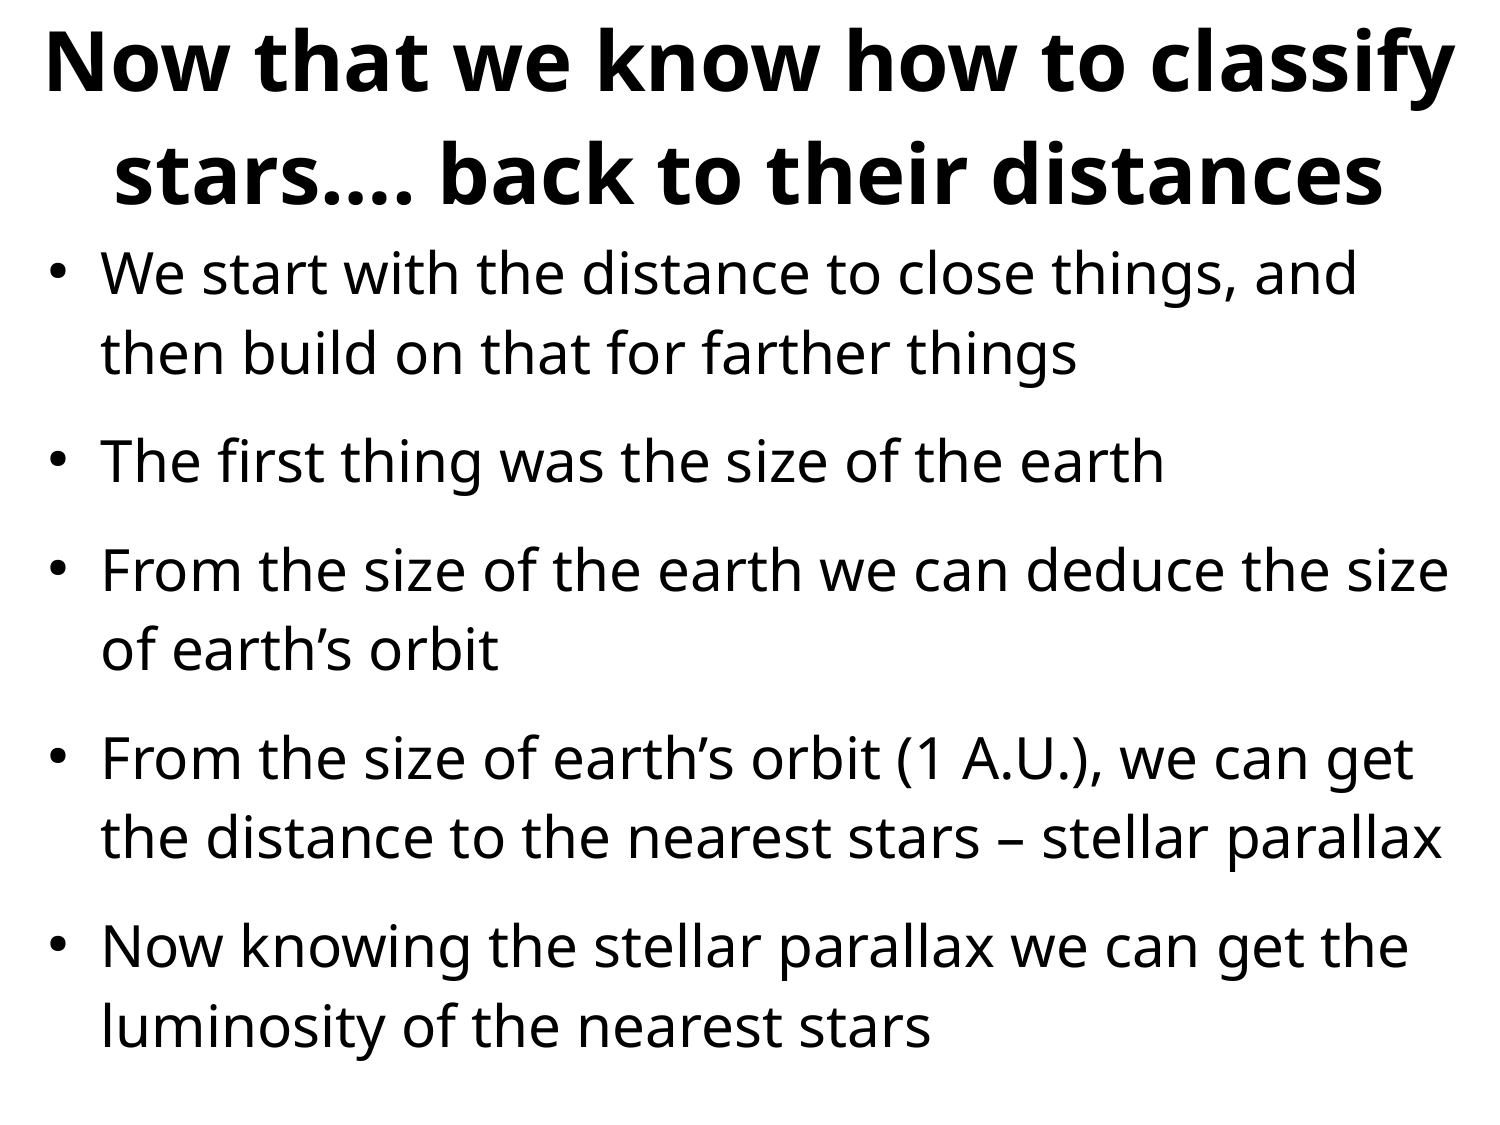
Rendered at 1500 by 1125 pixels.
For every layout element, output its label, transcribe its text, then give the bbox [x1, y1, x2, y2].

title Now that we know how to classify stars…. back to their distances [30, 19, 1471, 214]
list We start with the distance to close things, and then build on that for farther things The first thing was the size of the earth From the size of the earth we can deduce the size of earth’s orbit From the size of earth’s orbit (1 A.U.), we can get the distance to the nearest stars – stellar parallax Now knowing the stellar parallax we can get the luminosity of the nearest stars [30, 232, 1471, 1125]
